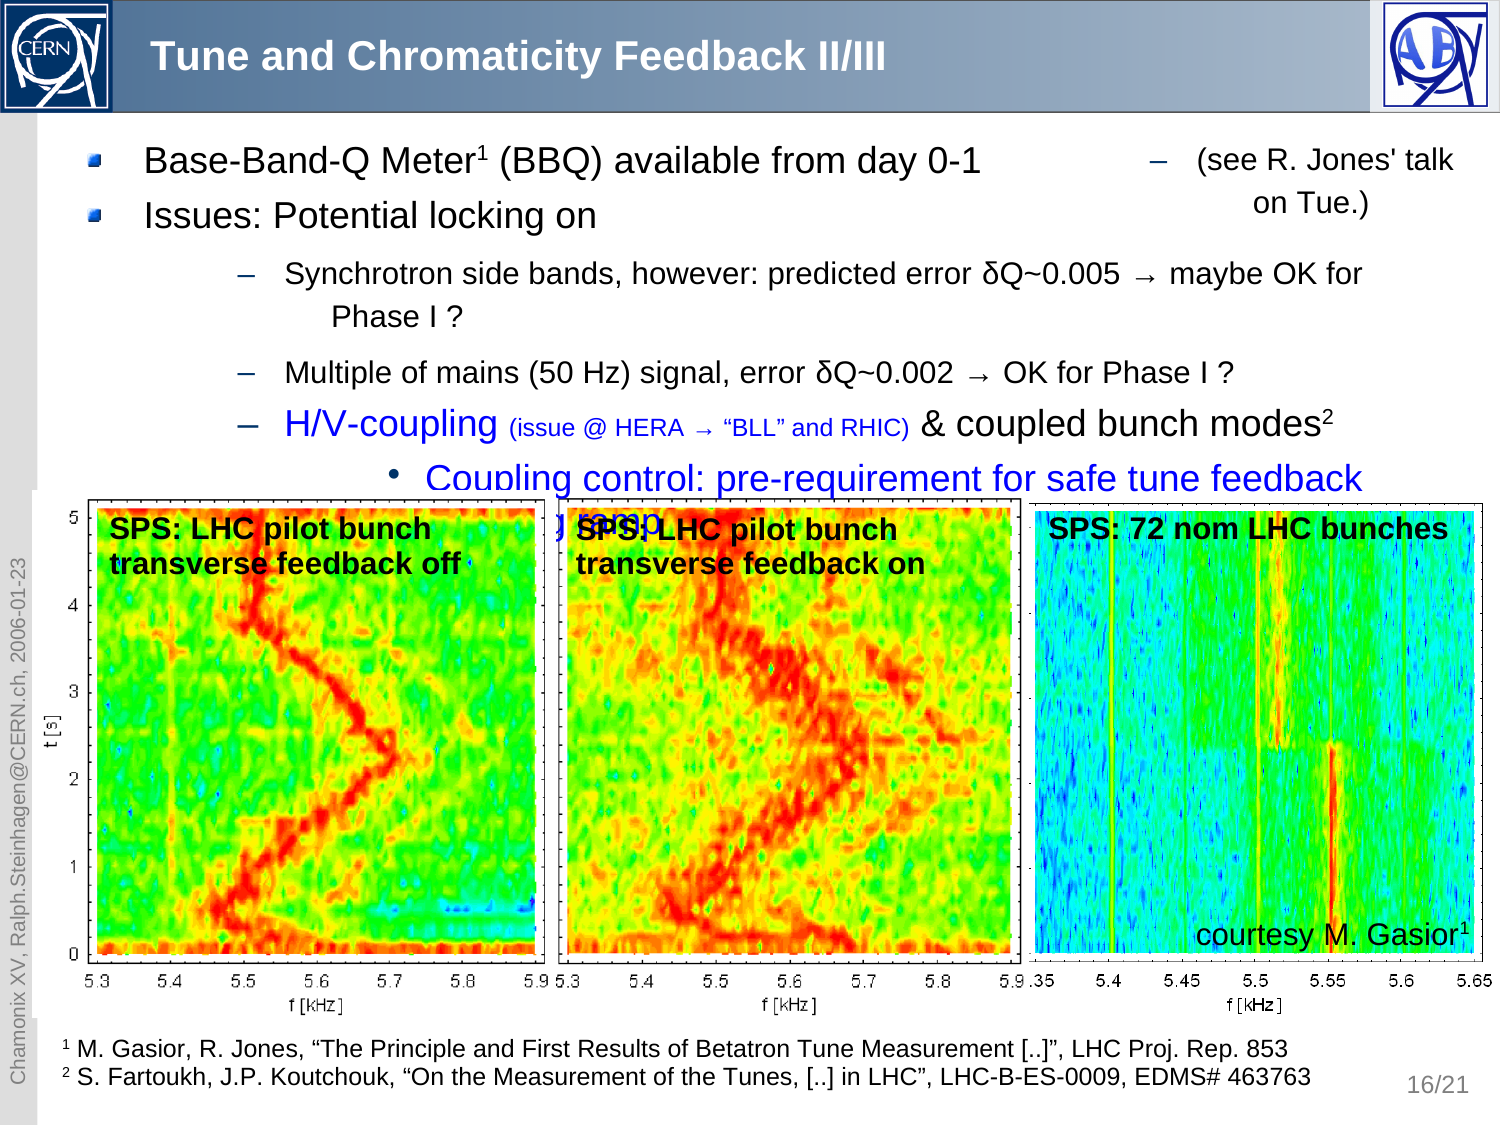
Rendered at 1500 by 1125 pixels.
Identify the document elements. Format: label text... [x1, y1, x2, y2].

text_box (see R. Jones' talk on Tue.) [1074, 133, 1489, 178]
text_box 1 M. Gasior, R. Jones, “The Principle and First Results of Betatron Tune Measurement [..]”, LHC Proj. Rep. 853 2 S. Fartoukh, J.P. Koutchouk, “On the Measurement of the Tunes, [..] in LHC”, LHC-B-ES-0009, EDMS# 463763 [47, 1027, 1465, 1099]
picture [0, 0, 113, 113]
picture [1382, 1, 1489, 108]
list Base-Band-Q Meter1 (BBQ) available from day 0-1 Issues: Potential locking on Synchrotron side bands, however: predicted error δQ~0.005 → maybe OK for Phase I ? Multiple of mains (50 Hz) signal, error δQ~0.002 → OK for Phase I ? H/V-coupling (issue @ HERA → “BLL” and RHIC) & coupled bunch modes2 Coupling control: pre-requirement for safe tune feedback during ramp [87, 137, 1438, 502]
text_box courtesy M. Gasior1 [1181, 909, 1484, 959]
title Tune and Chromaticity Feedback II/III [150, 0, 1201, 113]
text_box SPS: LHC pilot bunch transverse feedback on [561, 504, 941, 589]
text_box SPS: 72 nom LHC bunches [1033, 504, 1464, 589]
text_box SPS: LHC pilot bunch transverse feedback off [94, 504, 476, 589]
picture [32, 490, 1497, 1022]
